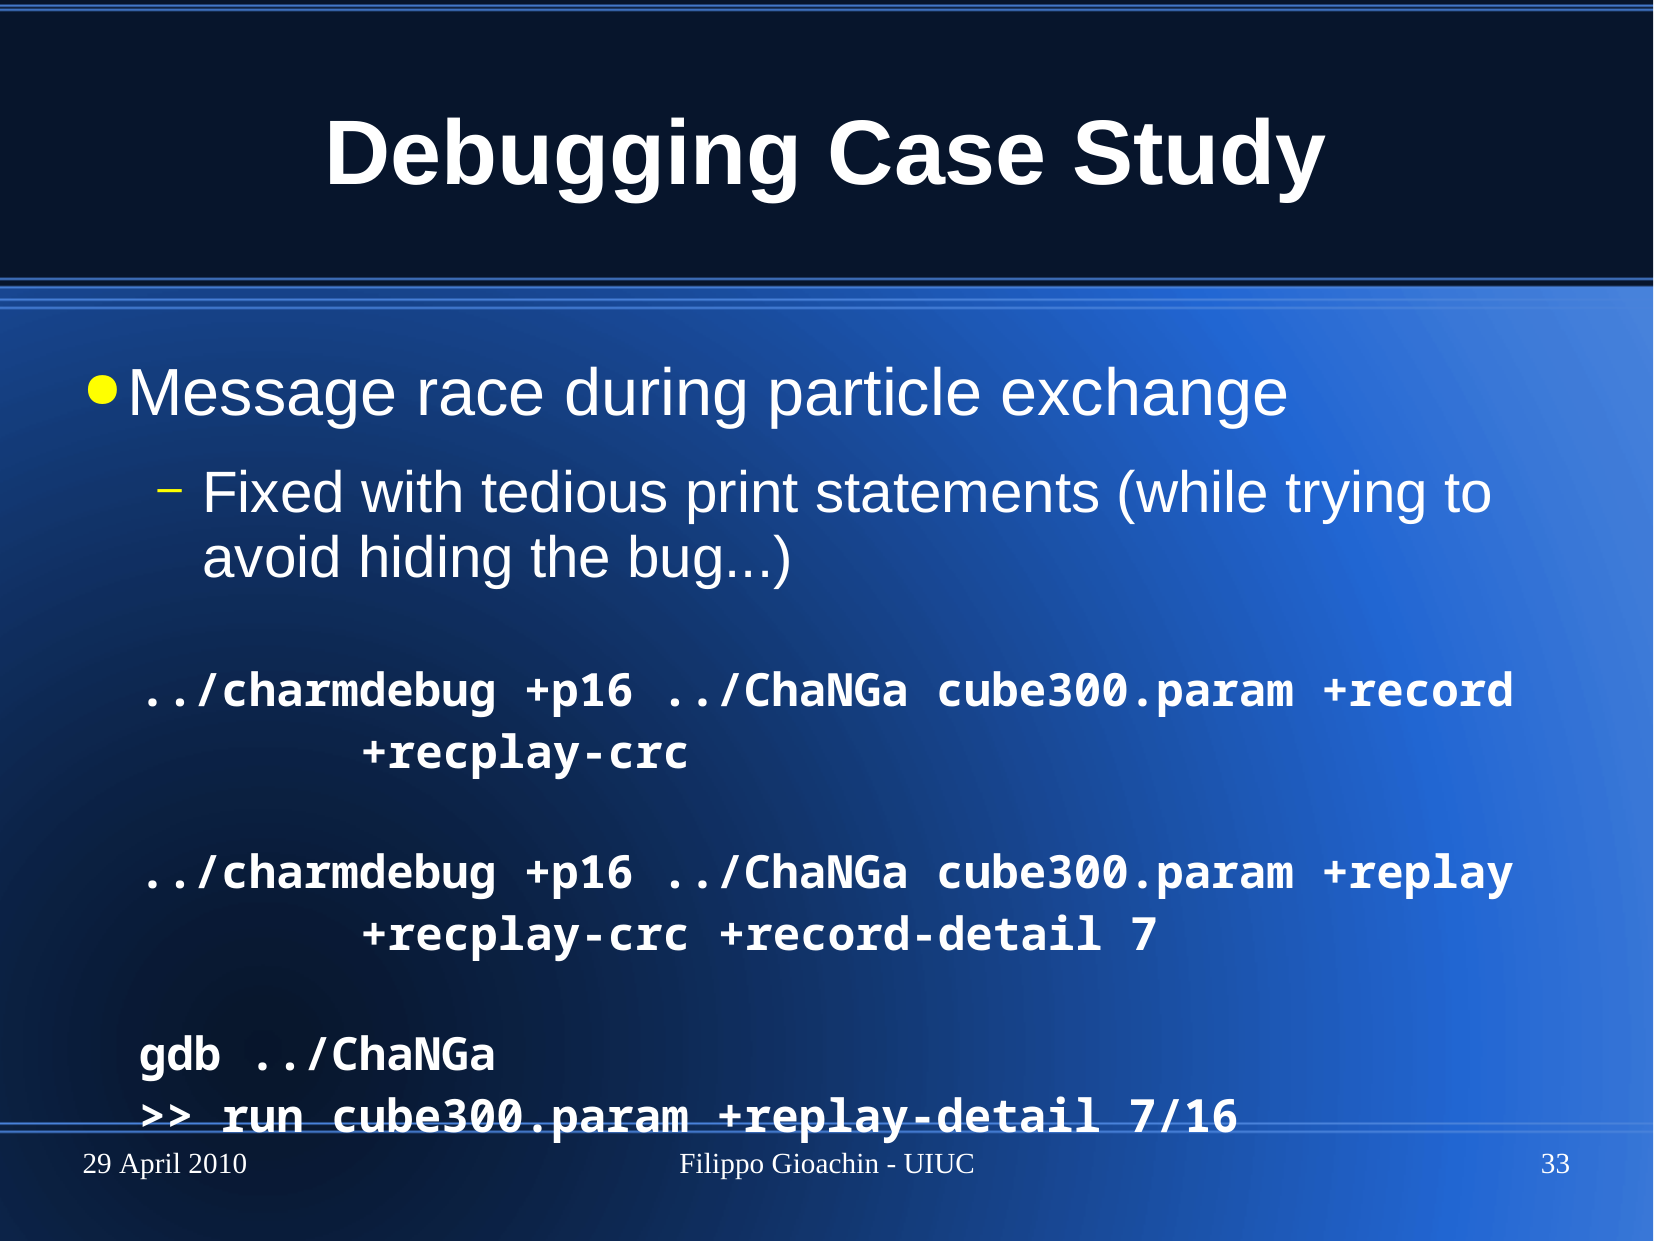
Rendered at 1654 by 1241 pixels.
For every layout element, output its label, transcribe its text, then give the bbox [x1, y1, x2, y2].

list Message race during particle exchange Fixed with tedious print statements (while trying to avoid hiding the bug...) [82, 355, 1571, 1160]
picture [0, 0, 1654, 1241]
title Debugging Case Study [82, 49, 1571, 257]
text_box ../charmdebug +p16 ../ChaNGa cube300.param +record +recplay-crc ../charmdebug +p16 ../ChaNGa cube300.param +replay +recplay-crc +record-detail 7 gdb ../ChaNGa >> run cube300.param +replay-detail 7/16 [124, 649, 1529, 1073]
